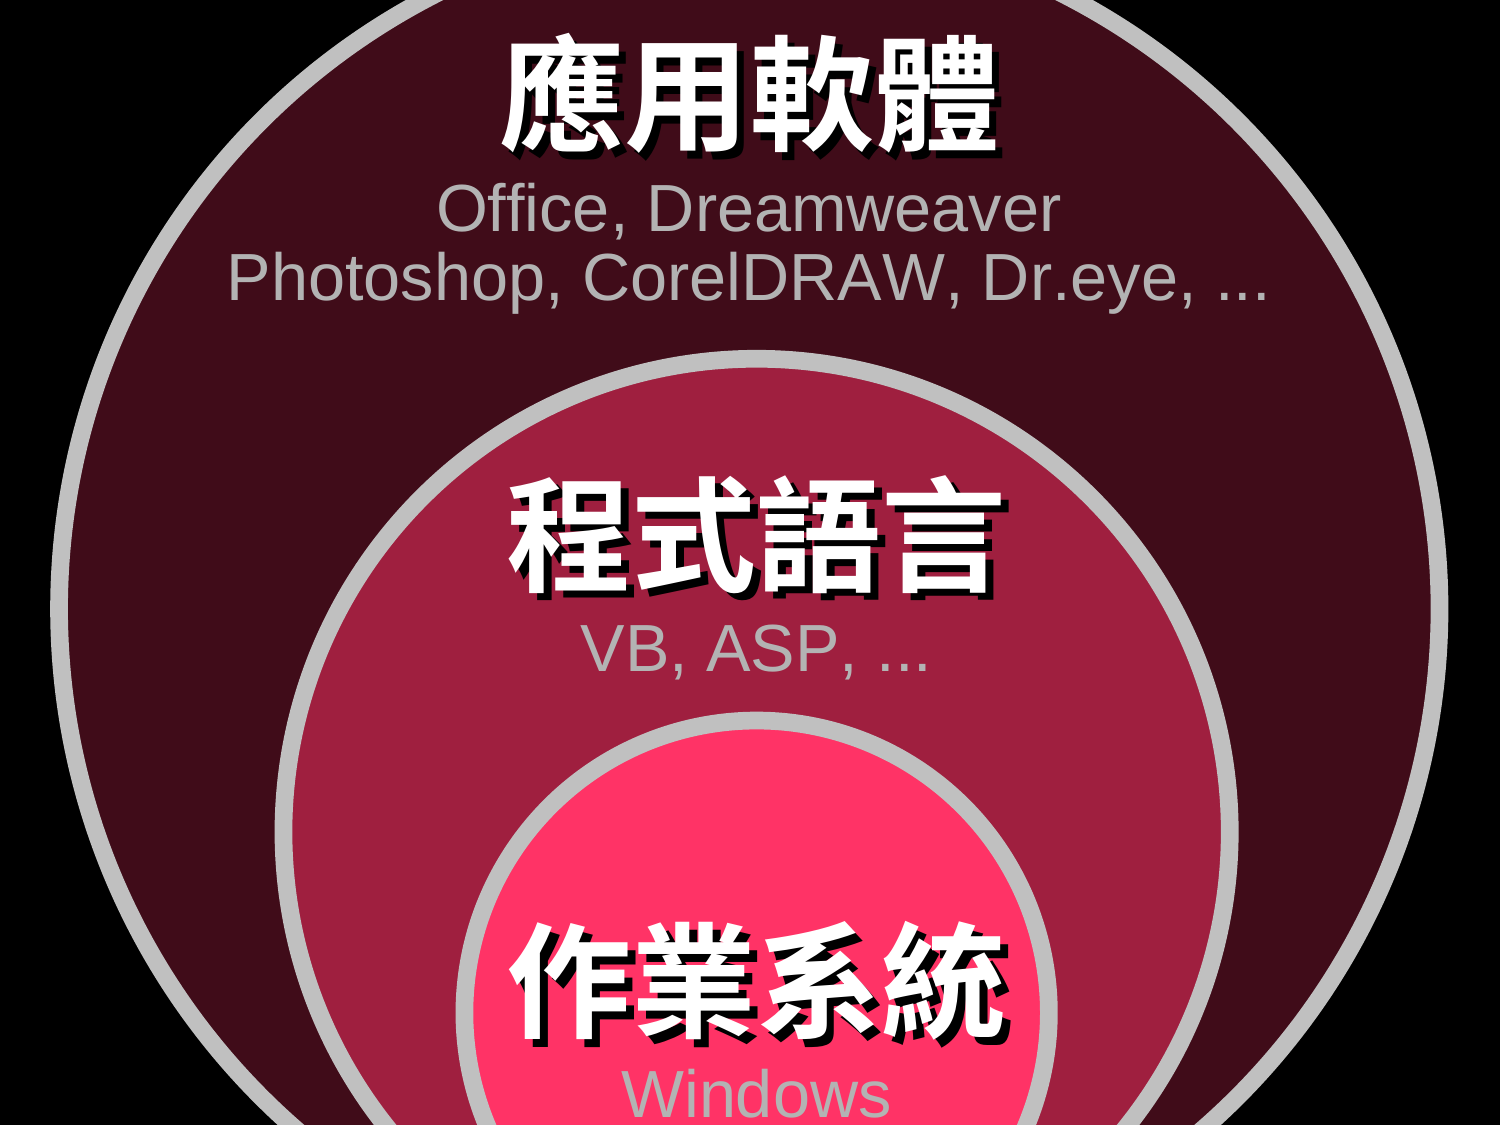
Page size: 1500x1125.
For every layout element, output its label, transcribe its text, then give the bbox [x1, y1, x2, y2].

text_box 程式語言 VB, ASP, ... [283, 358, 1230, 1125]
text_box 作業系統 Windows [464, 720, 1049, 1125]
text_box 應用軟體 Office, Dreamweaver Photoshop, CorelDRAW, Dr.eye, ... [59, 0, 1440, 1125]
